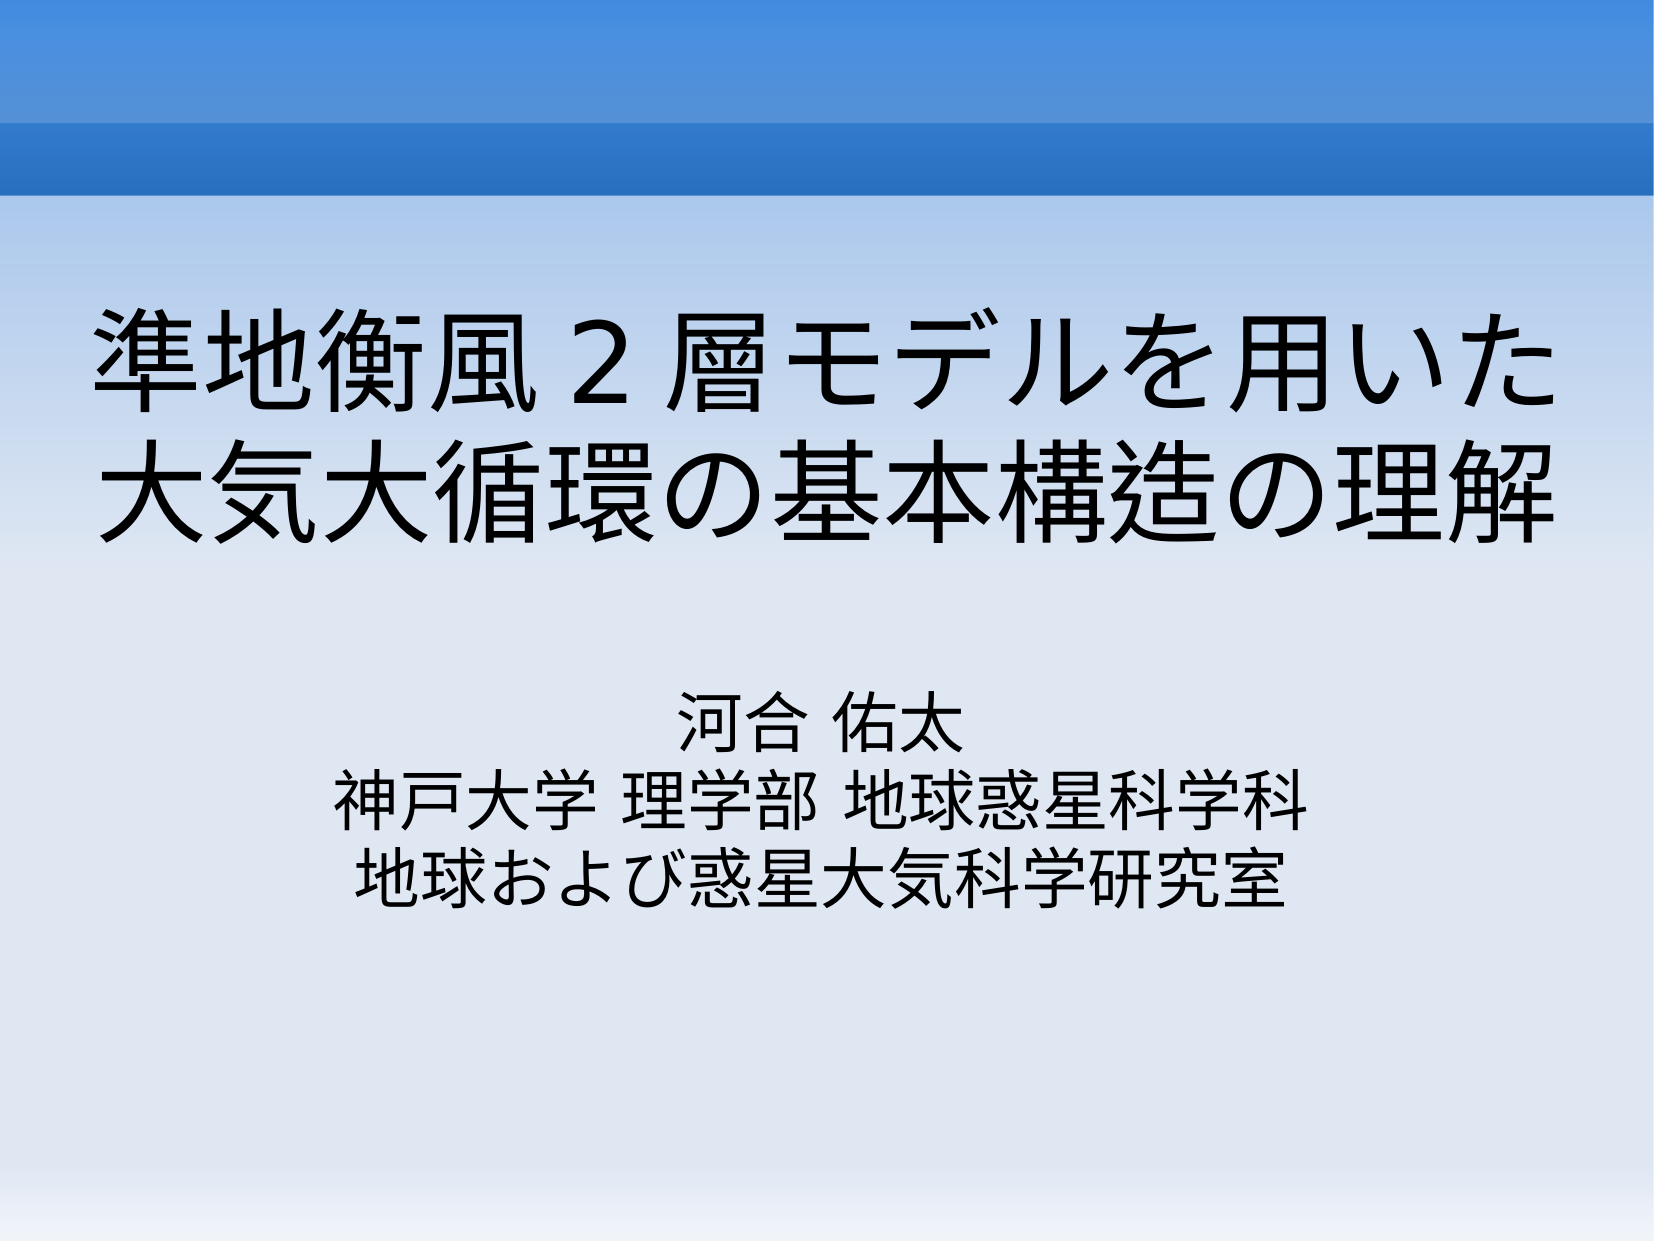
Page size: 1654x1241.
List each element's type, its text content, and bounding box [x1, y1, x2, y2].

subtitle 河合 佑太 神戸大学 理学部 地球惑星科学科 地球および惑星大気科学研究室 [76, 248, 1565, 1241]
title 準地衡風2層モデルを用いた 大気大循環の基本構造の理解 [82, 246, 1571, 615]
picture [0, 0, 1654, 1241]
